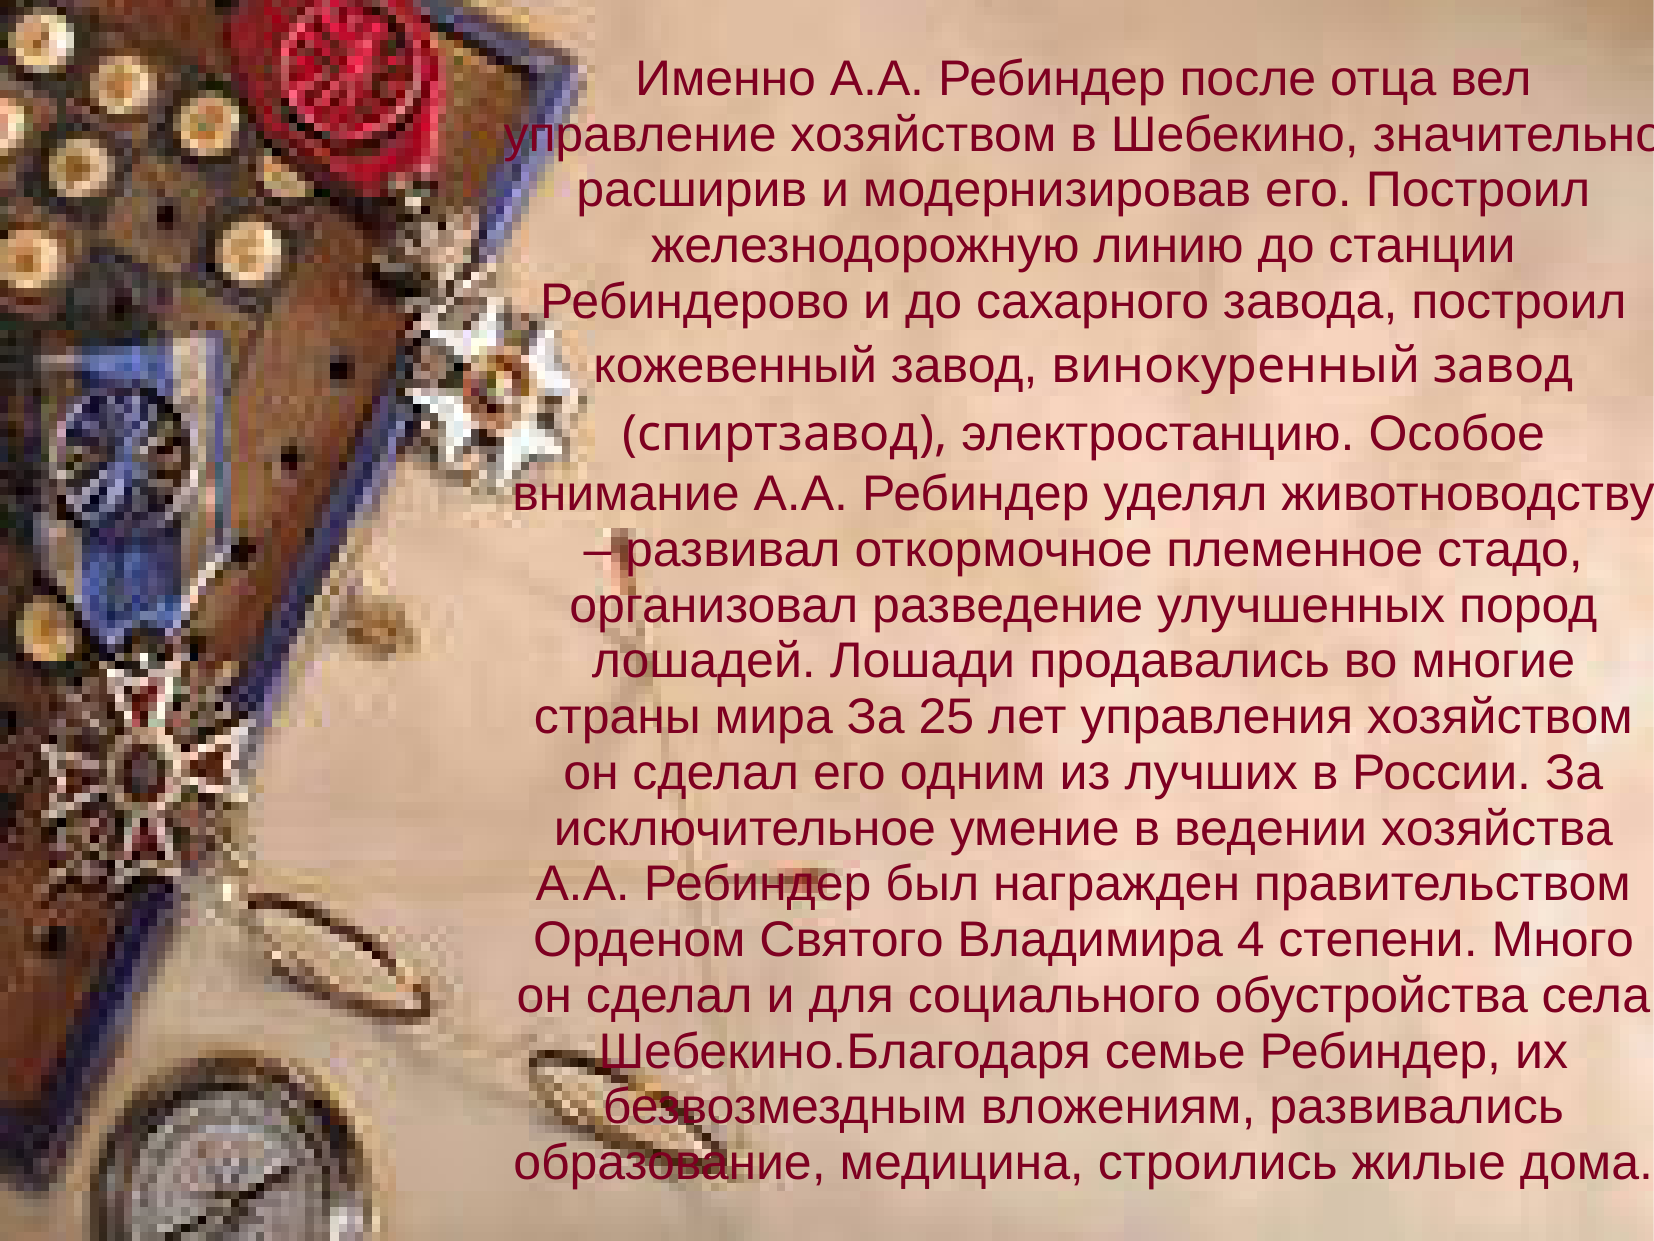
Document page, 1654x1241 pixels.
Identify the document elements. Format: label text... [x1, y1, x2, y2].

subtitle Именно А.А. Ребиндер после отца вел управление хозяйством в Шебекино, значительно расширив и модернизировав его. Построил железнодорожную линию до станции Ребиндерово и до сахарного завода, построил кожевенный завод, винокуренный завод (спиртзавод), электростанцию. Особое внимание А.А. Ребиндер уделял животноводству – развивал откормочное племенное стадо, организовал разведение улучшенных пород лошадей. Лошади продавались во многие страны мира За 25 лет управления хозяйством он сделал его одним из лучших в России. За исключительное умение в ведении хозяйства А.А. Ребиндер был награжден правительством Орденом Святого Владимира 4 степени. Много он сделал и для социального обустройства села Шебекино.Благодаря семье Ребиндер, их безвозмездным вложениям, развивались образование, медицина, строились жилые дома. [501, 29, 1654, 1211]
picture [0, 0, 1654, 1241]
